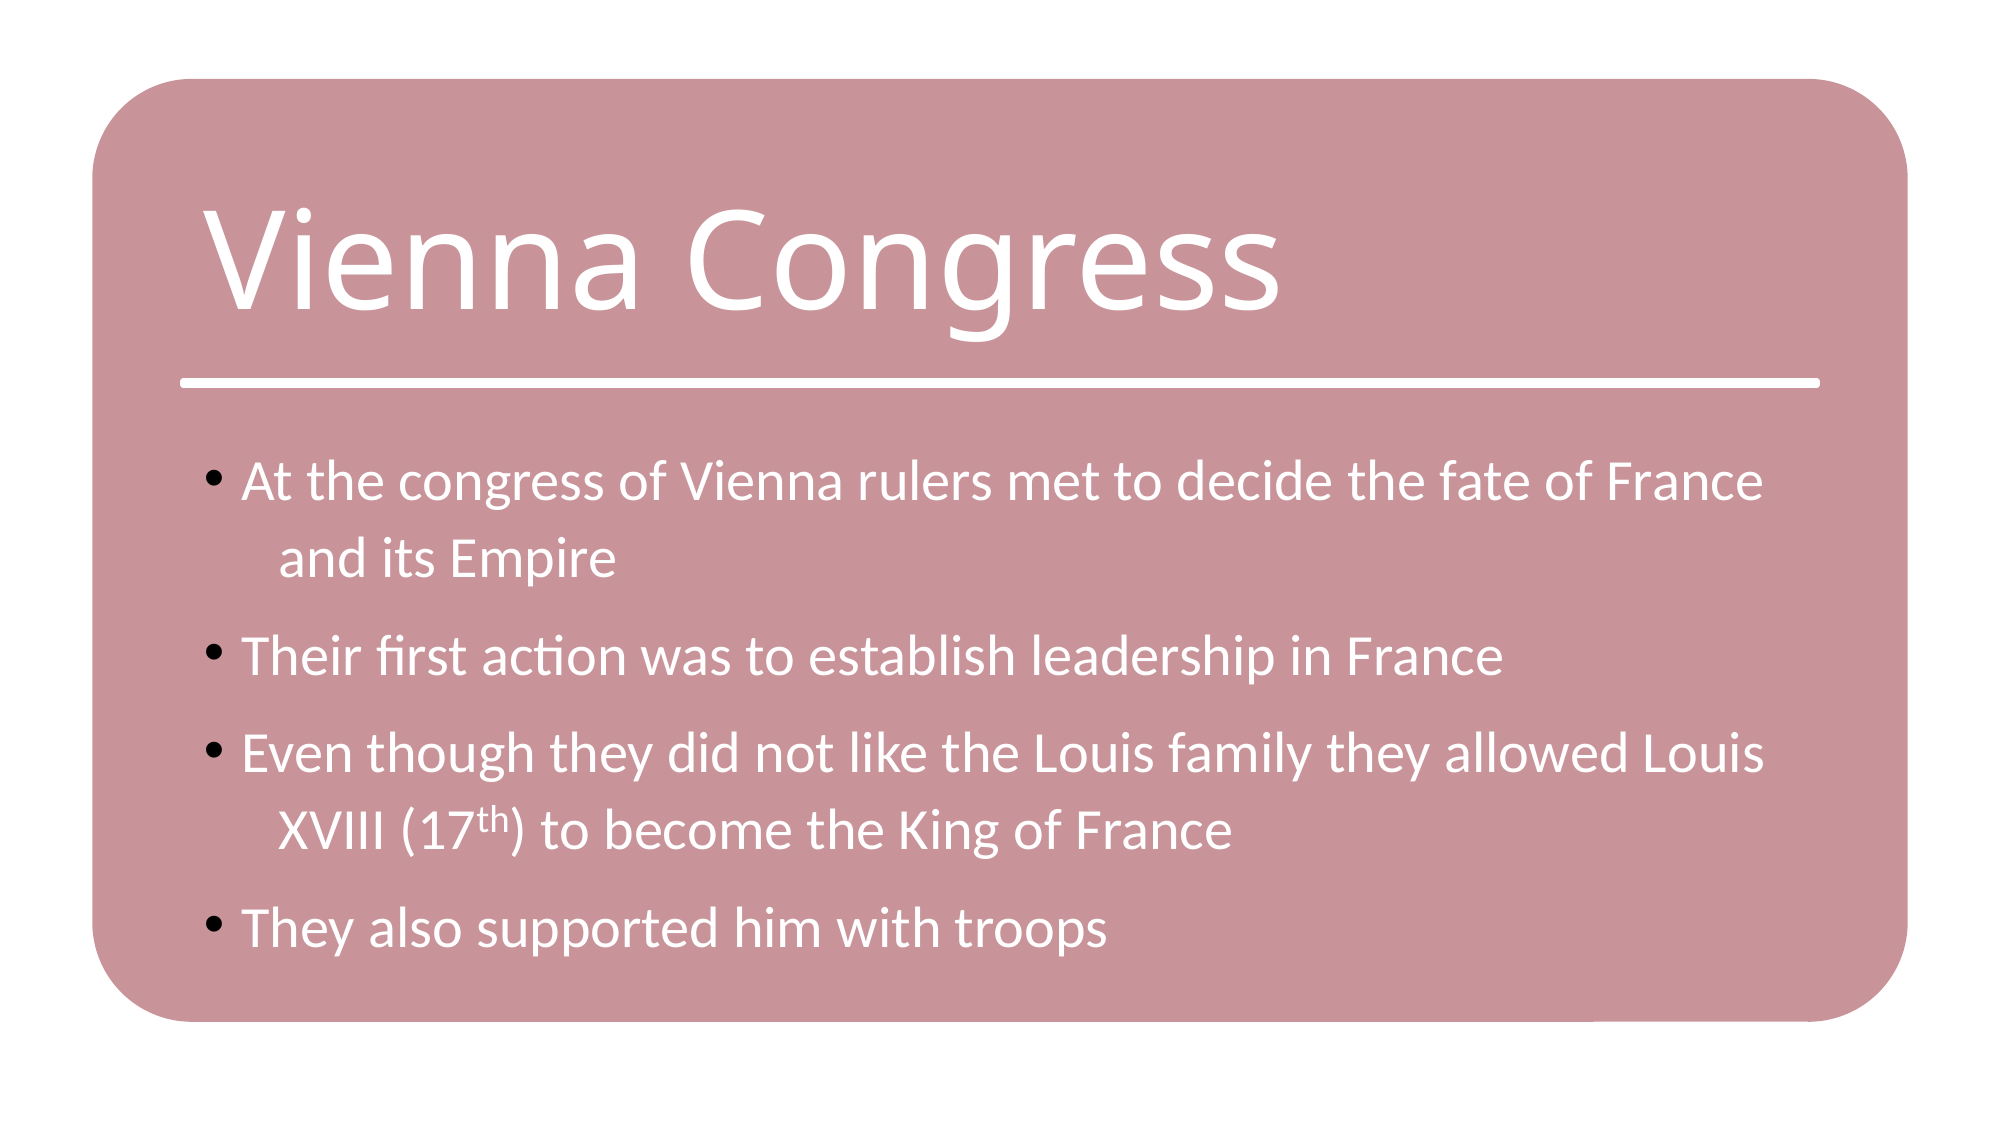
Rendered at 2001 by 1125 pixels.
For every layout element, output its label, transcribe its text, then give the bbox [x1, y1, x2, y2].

title Vienna Congress [188, 145, 1812, 364]
text_box [0, 0, 2000, 1125]
list At the congress of Vienna rulers met to decide the fate of France and its Empire Their first action was to establish leadership in France Even though they did not like the Louis family they allowed Louis XVIII (17th) to become the King of France They also supported him with troops [188, 427, 1812, 967]
